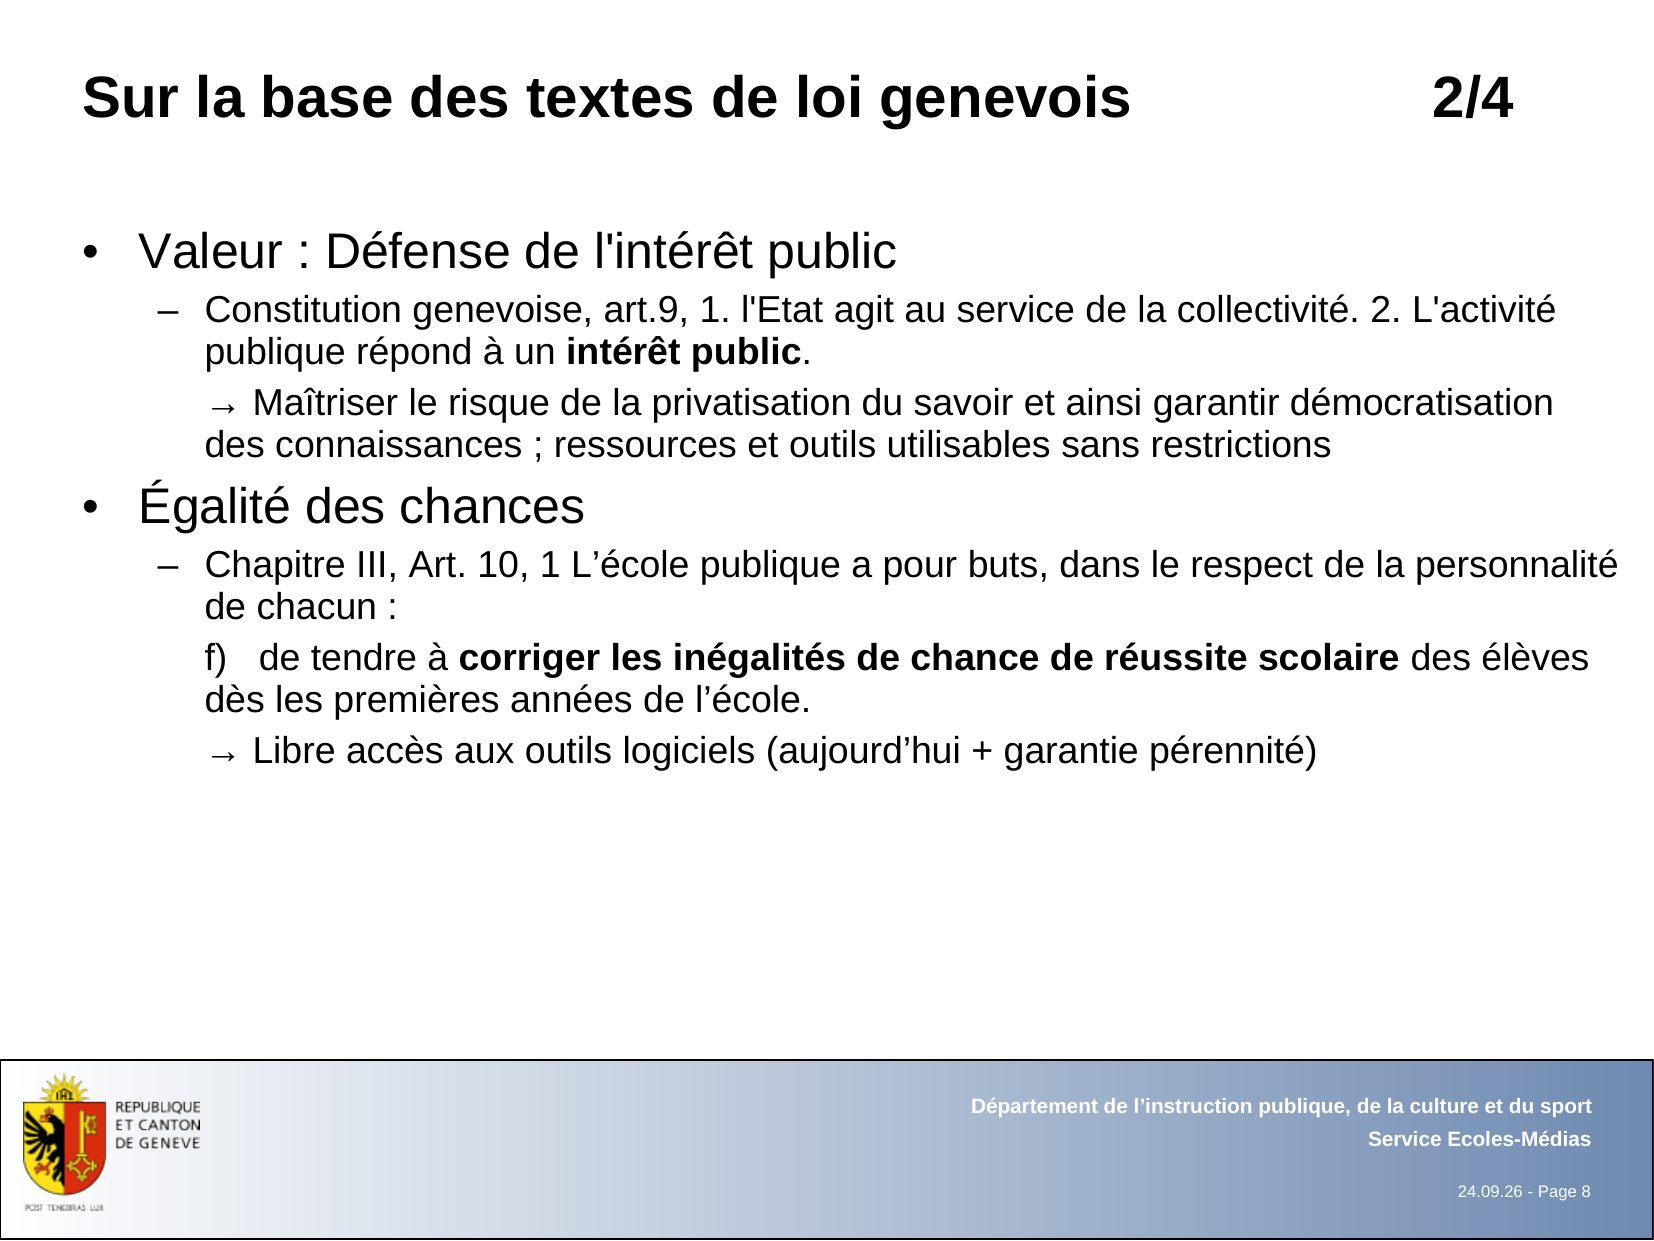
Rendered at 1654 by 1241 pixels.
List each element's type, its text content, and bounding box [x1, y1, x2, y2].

list Valeur : Défense de l'intérêt public Constitution genevoise, art.9, 1. l'Etat agit au service de la collectivité. 2. L'activité publique répond à un intérêt public. → Maîtriser le risque de la privatisation du savoir et ainsi garantir démocratisation des connaissances ; ressources et outils utilisables sans restrictions Égalité des chances Chapitre III, Art. 10, 1 L’école publique a pour buts, dans le respect de la personnalité de chacun : f) de tendre à corriger les inégalités de chance de réussite scolaire des élèves dès les premières années de l’école. → Libre accès aux outils logiciels (aujourd’hui + garantie pérennité) [82, 223, 1625, 1058]
picture [23, 1073, 200, 1211]
title Sur la base des textes de loi genevois 2/4 [82, 23, 1571, 172]
